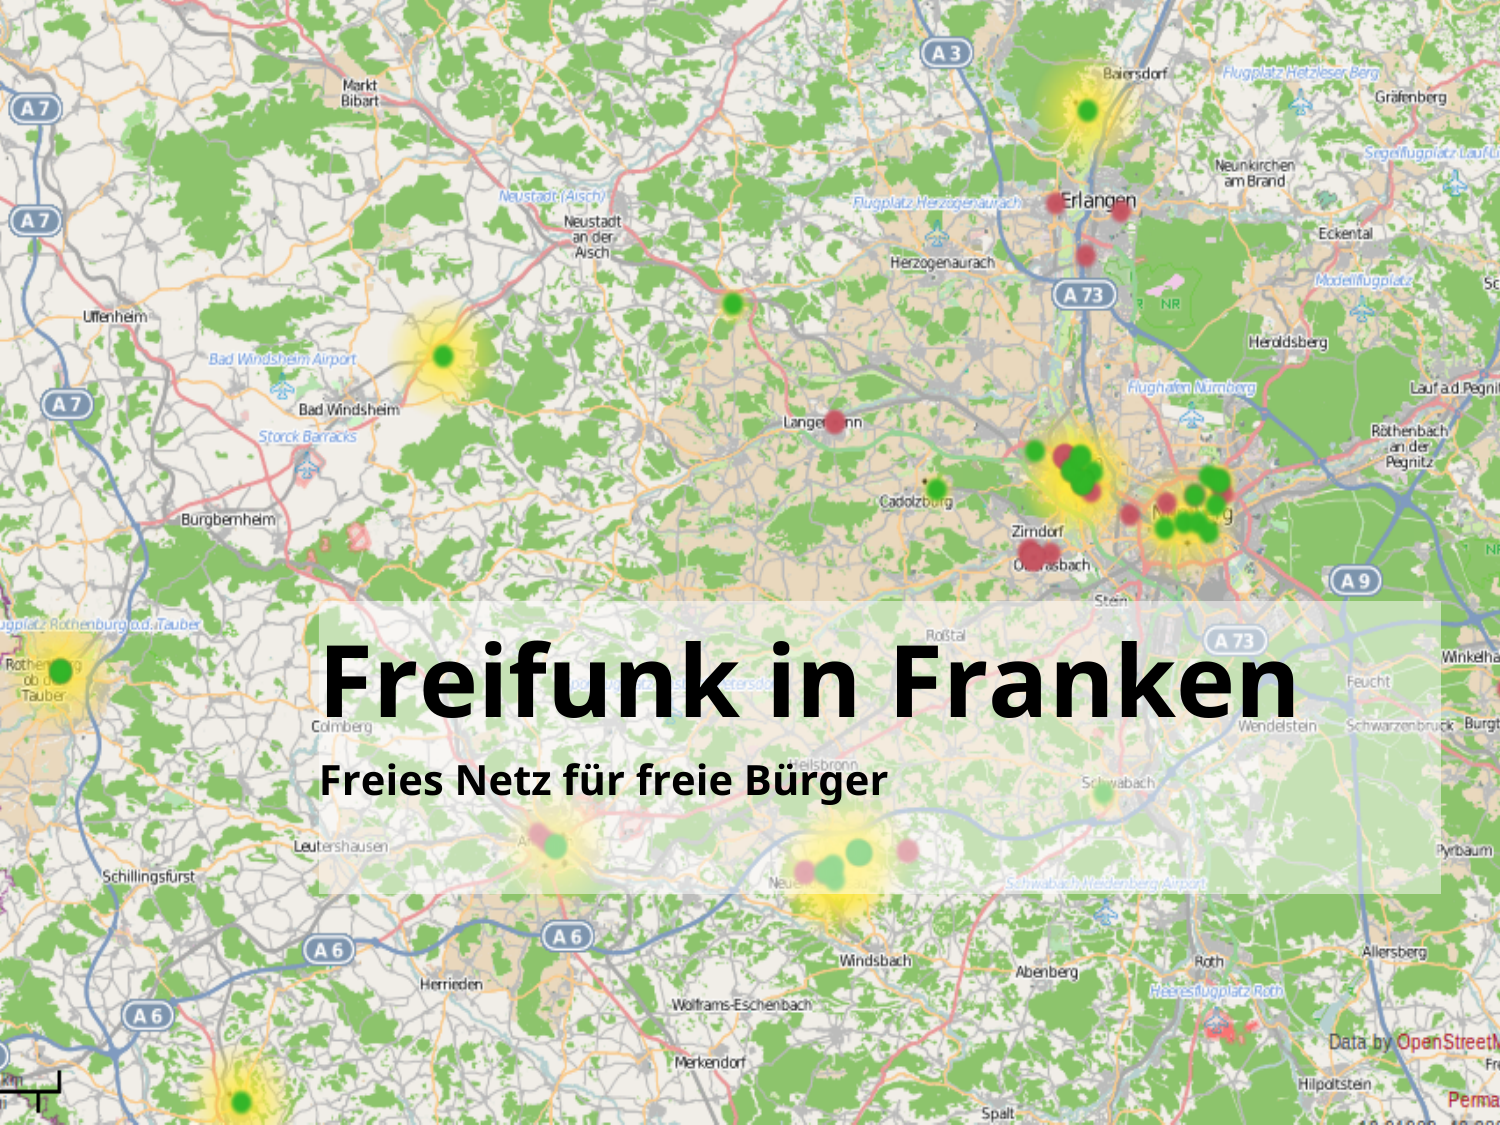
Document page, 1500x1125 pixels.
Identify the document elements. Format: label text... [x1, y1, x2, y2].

picture [0, 0, 1500, 1125]
text_box Freifunk in Franken Freies Netz für freie Bürger [318, 601, 1441, 894]
